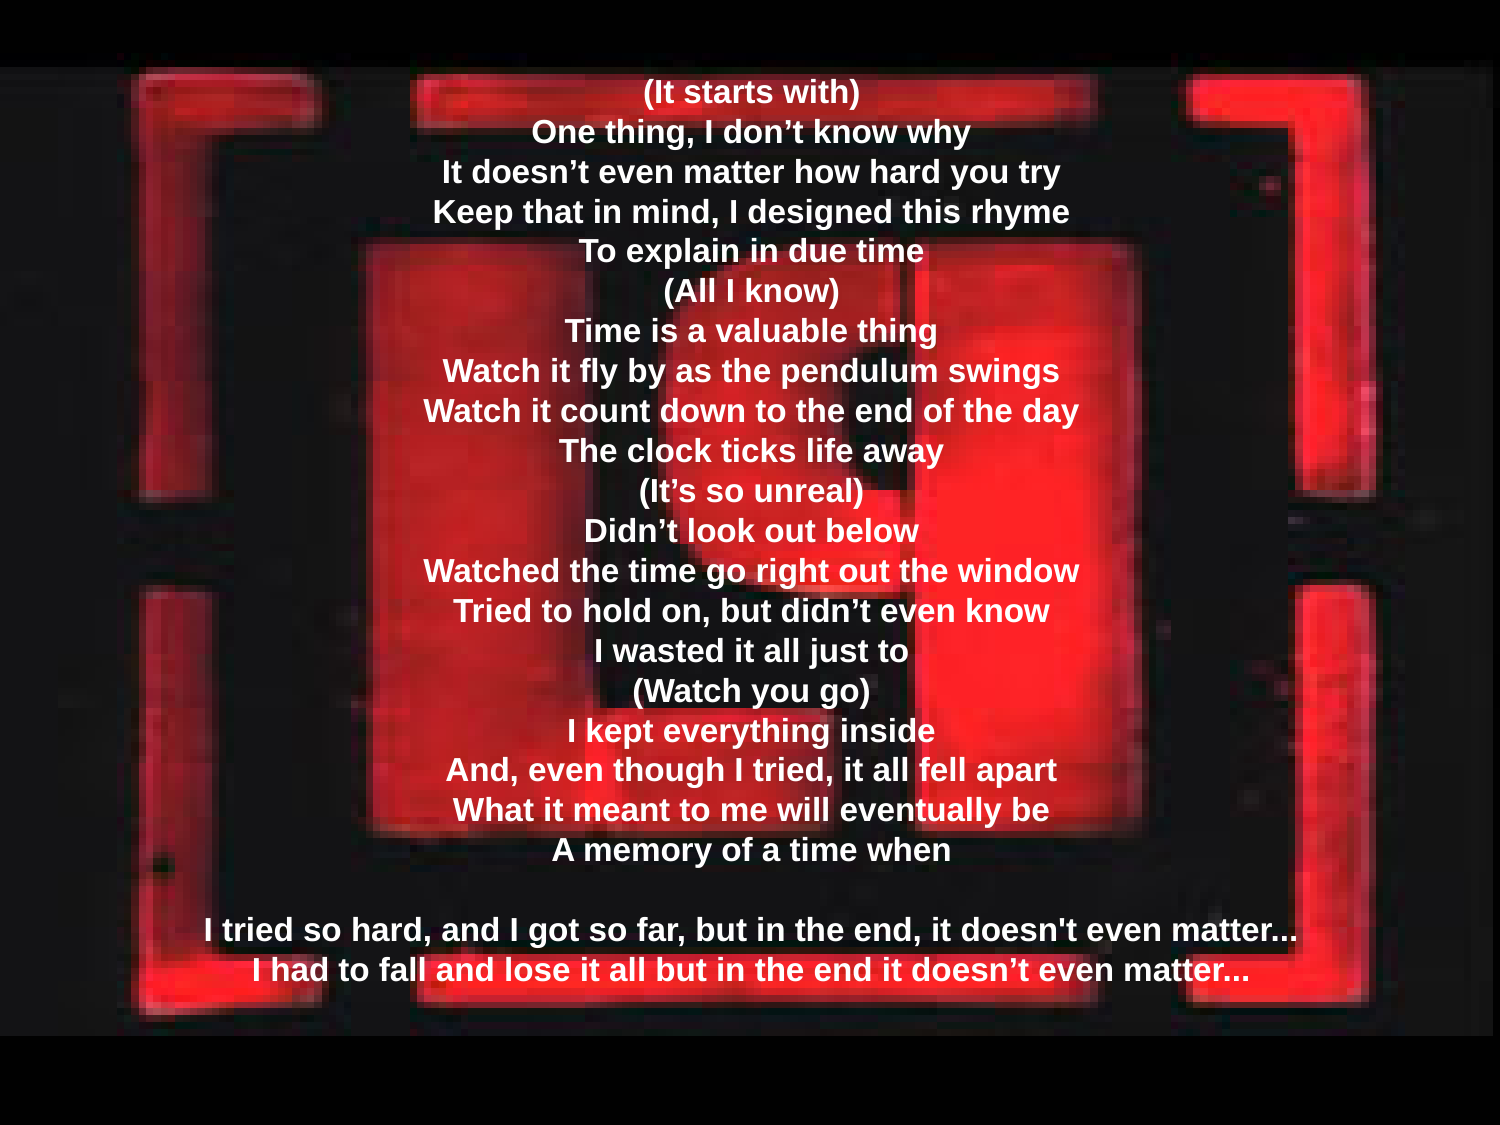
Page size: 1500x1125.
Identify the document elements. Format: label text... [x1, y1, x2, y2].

title (It starts with) One thing, I don’t know why It doesn’t even matter how hard you try Keep that in mind, I designed this rhyme To explain in due time (All I know) Time is a valuable thing Watch it fly by as the pendulum swings Watch it count down to the end of the day The clock ticks life away (It’s so unreal) Didn’t look out below Watched the time go right out the window Tried to hold on, but didn’t even know I wasted it all just to (Watch you go) I kept everything inside And, even though I tried, it all fell apart What it meant to me will eventually be A memory of a time when I tried so hard, and I got so far, but in the end, it doesn't even matter... I had to fall and lose it all but in the end it doesn’t even matter... [76, 148, 1427, 431]
picture [0, 0, 1500, 1125]
